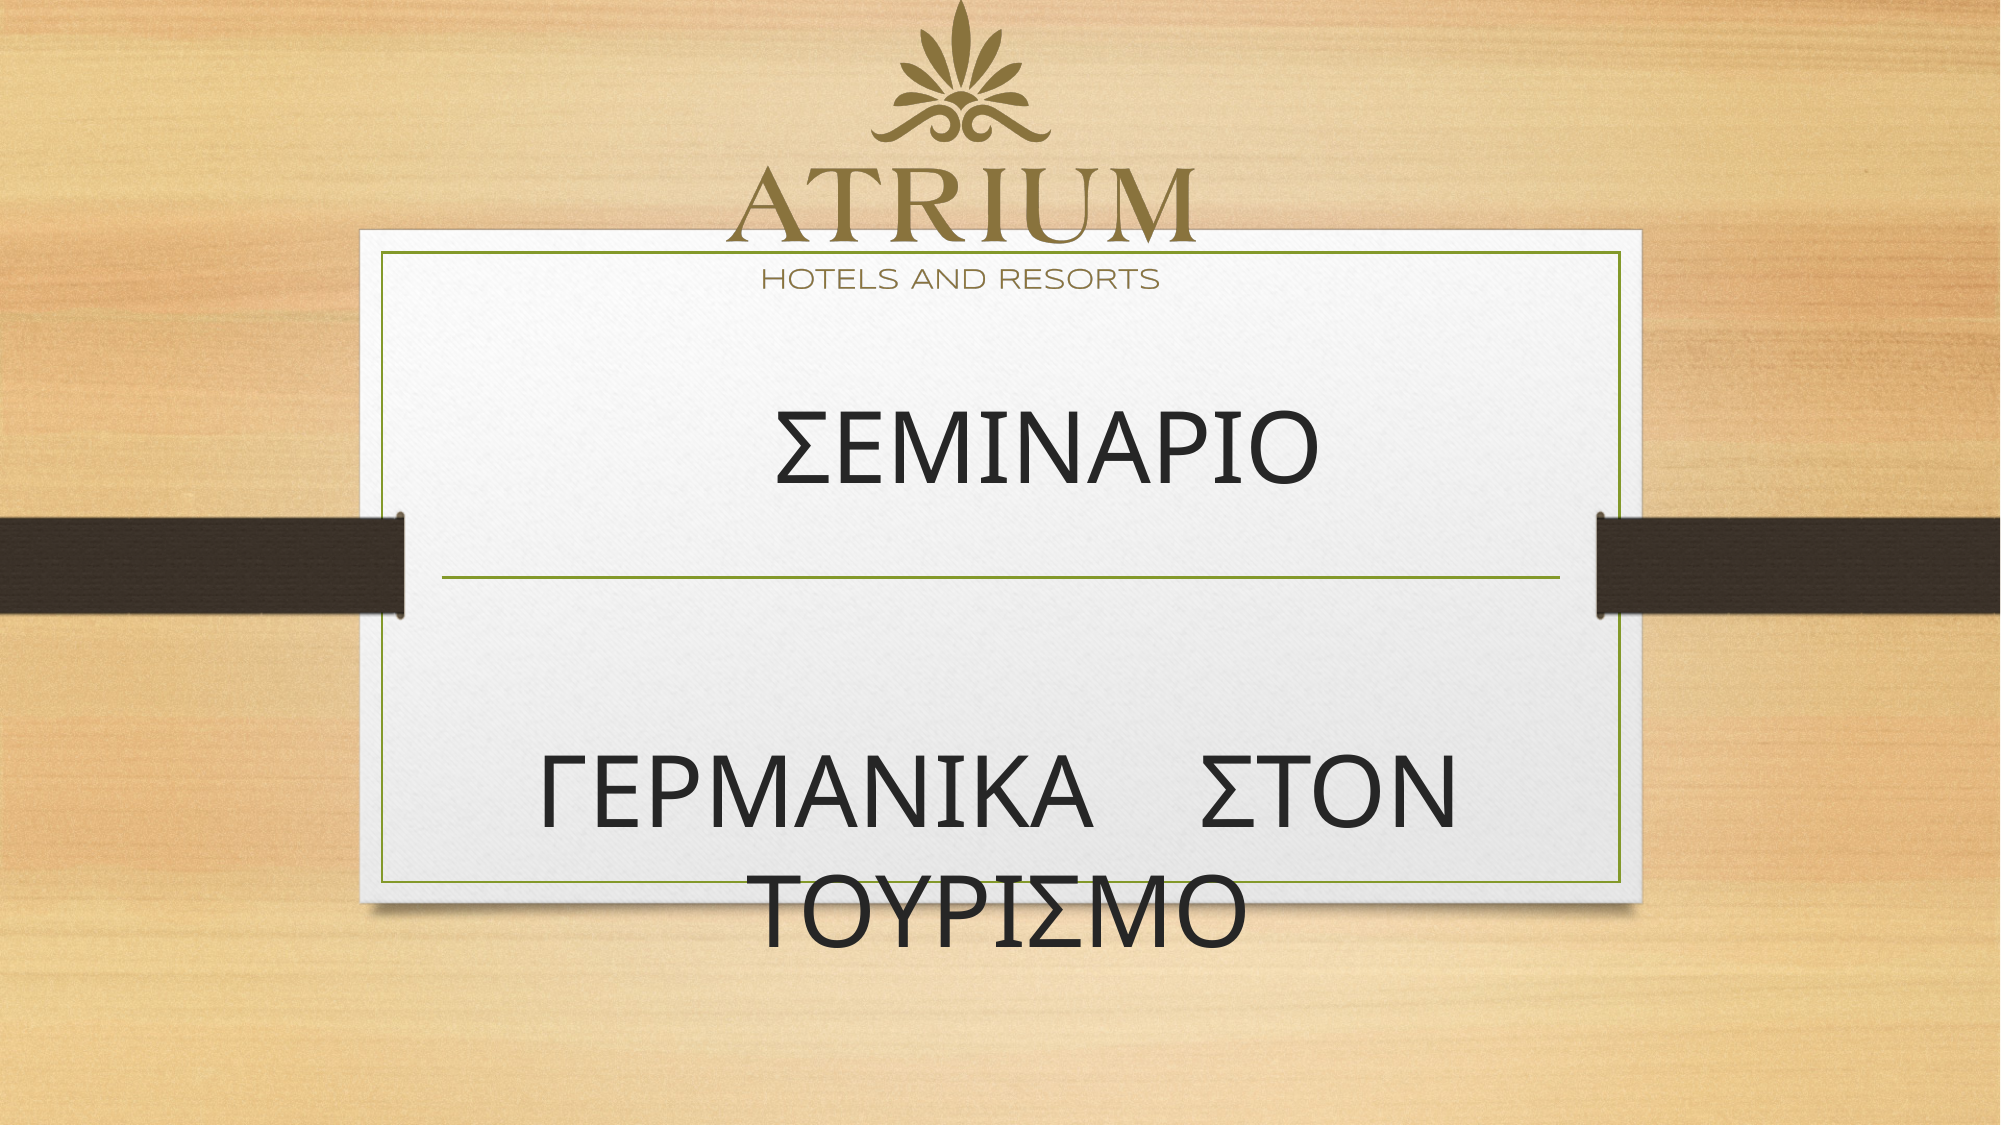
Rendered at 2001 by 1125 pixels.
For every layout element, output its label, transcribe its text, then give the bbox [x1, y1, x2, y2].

title ΓΕΡΜΑΝΙΚΑ ΣΤΟΝ ΤΟΥΡΙΣΜΟ [440, 600, 1559, 849]
text_box ΣΕΜΙΝΑΡΙΟ [759, 376, 1339, 511]
picture [726, 0, 1196, 289]
